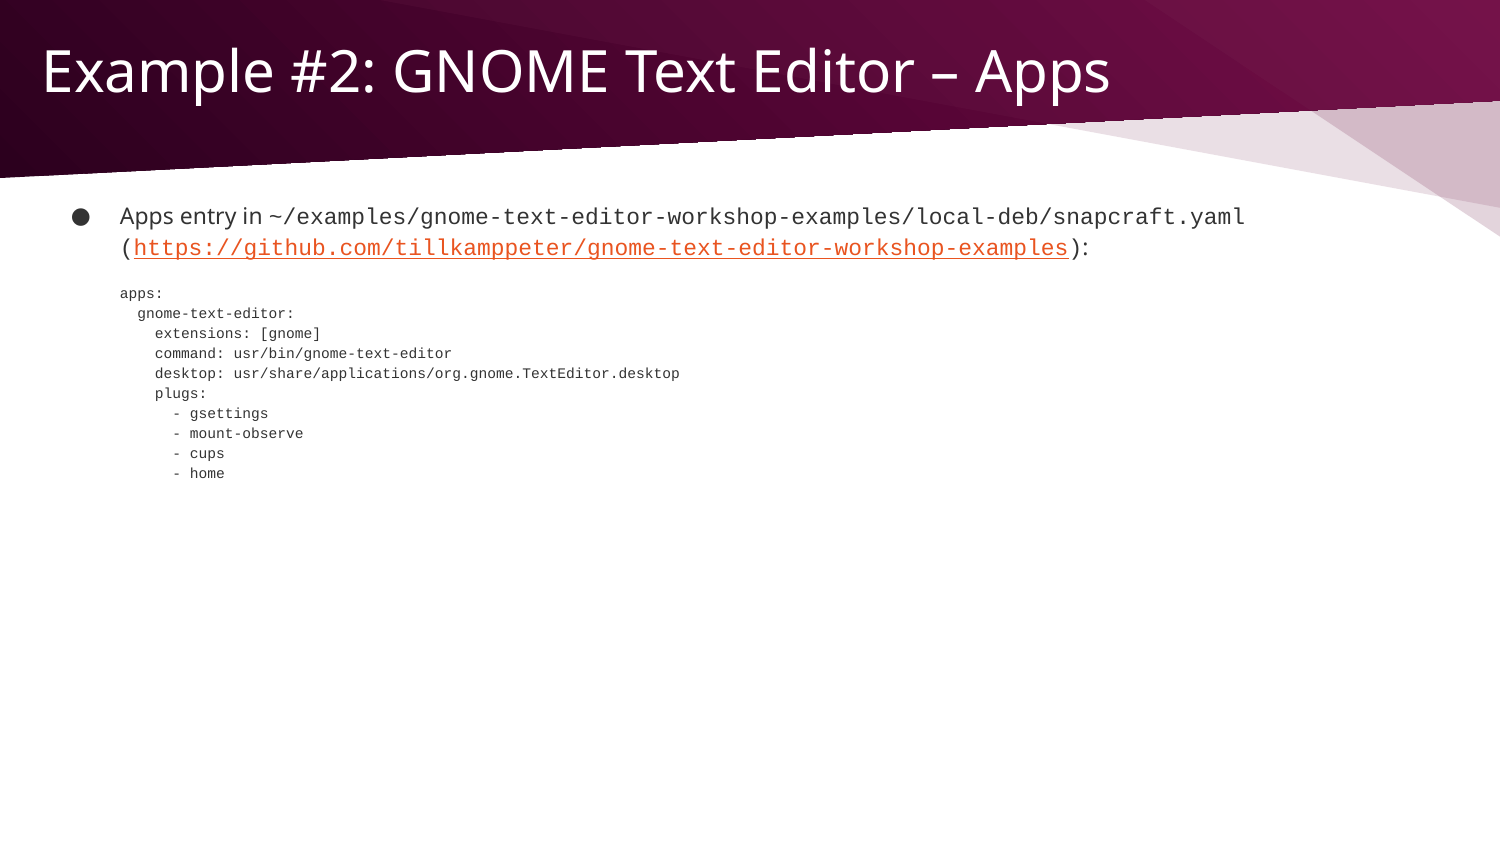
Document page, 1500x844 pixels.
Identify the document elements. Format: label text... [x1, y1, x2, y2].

title Example #2: GNOME Text Editor – Apps [41, 5, 1336, 134]
list Apps entry in ~/examples/gnome-text-editor-workshop-examples/local-deb/snapcraft.yaml (https://github.com/tillkamppeter/gnome-text-editor-workshop-examples): apps: gnome-text-editor: extensions: [gnome] command: usr/bin/gnome-text-editor desktop: usr/share/applications/org.gnome.TextEditor.desktop plugs: - gsettings - mount-observe - cups - home [33, 191, 1323, 752]
